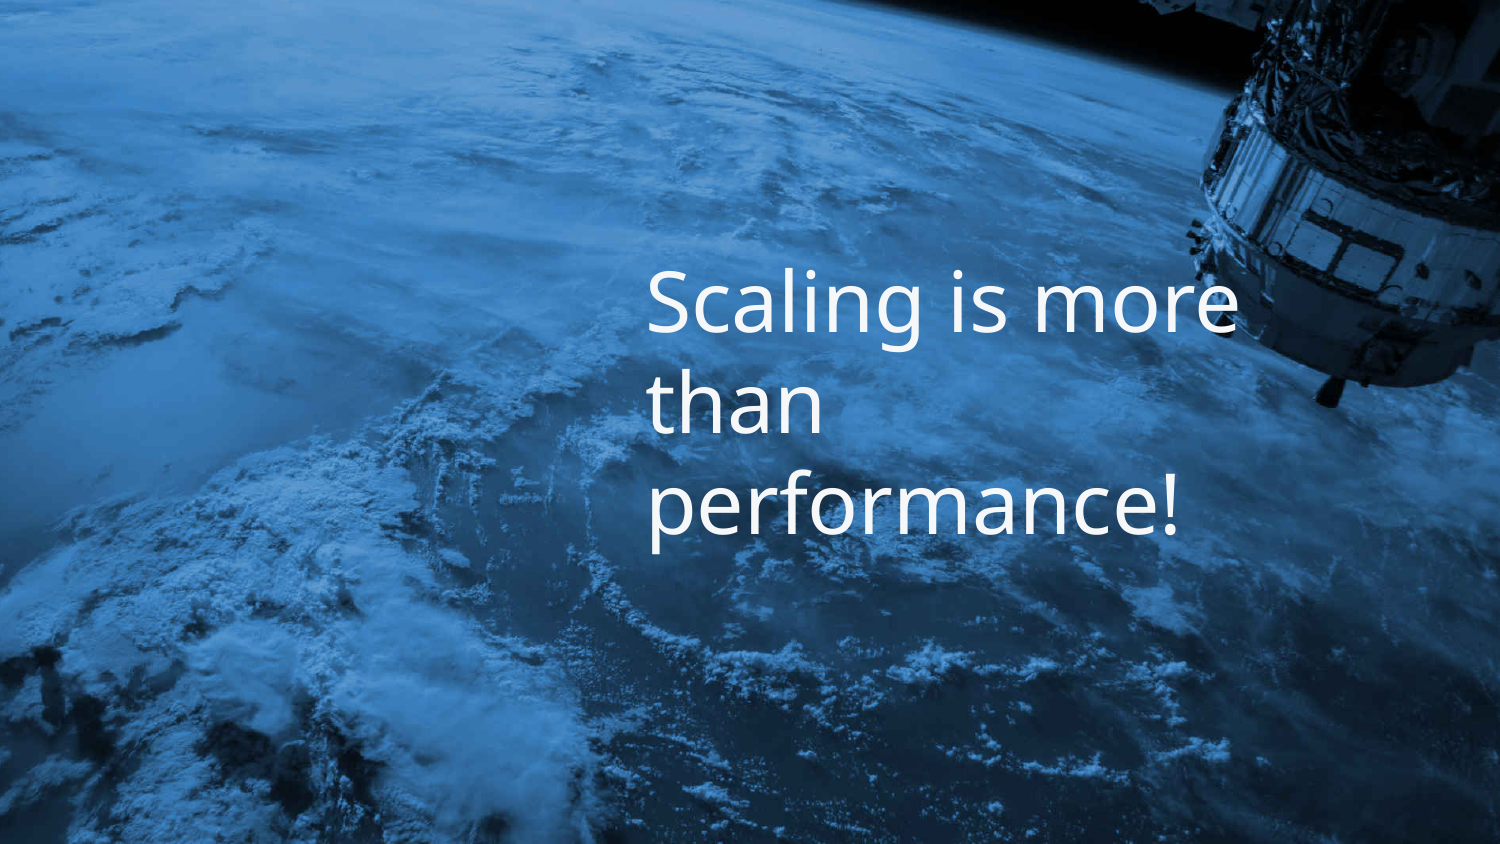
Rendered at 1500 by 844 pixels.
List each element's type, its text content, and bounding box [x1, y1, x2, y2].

picture [0, 0, 1500, 844]
list Scaling is more than performance! [645, 348, 1359, 451]
